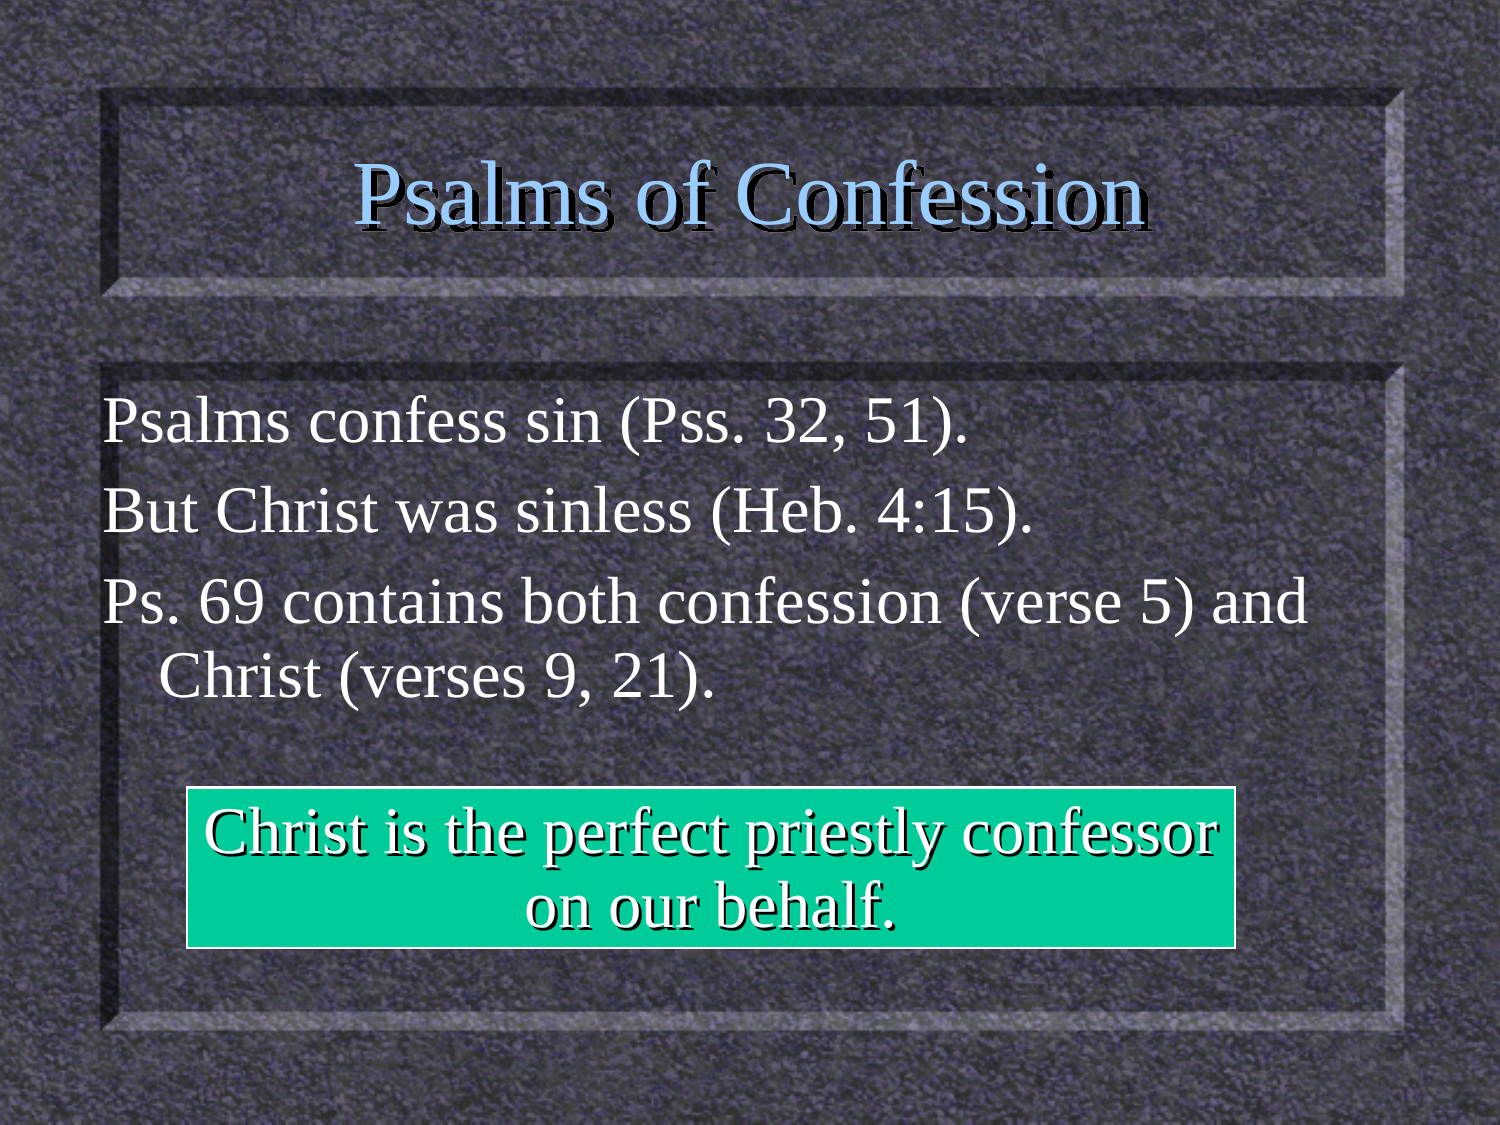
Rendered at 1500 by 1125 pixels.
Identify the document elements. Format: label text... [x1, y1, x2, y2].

list Psalms confess sin (Pss. 32, 51). But Christ was sinless (Heb. 4:15). Ps. 69 contains both confession (verse 5) and Christ (verses 9, 21). [87, 374, 1375, 1000]
title Psalms of Confession [150, 135, 1351, 253]
text_box Christ is the perfect priestly confessor on our behalf. [187, 787, 1236, 948]
picture [0, 0, 1500, 1125]
